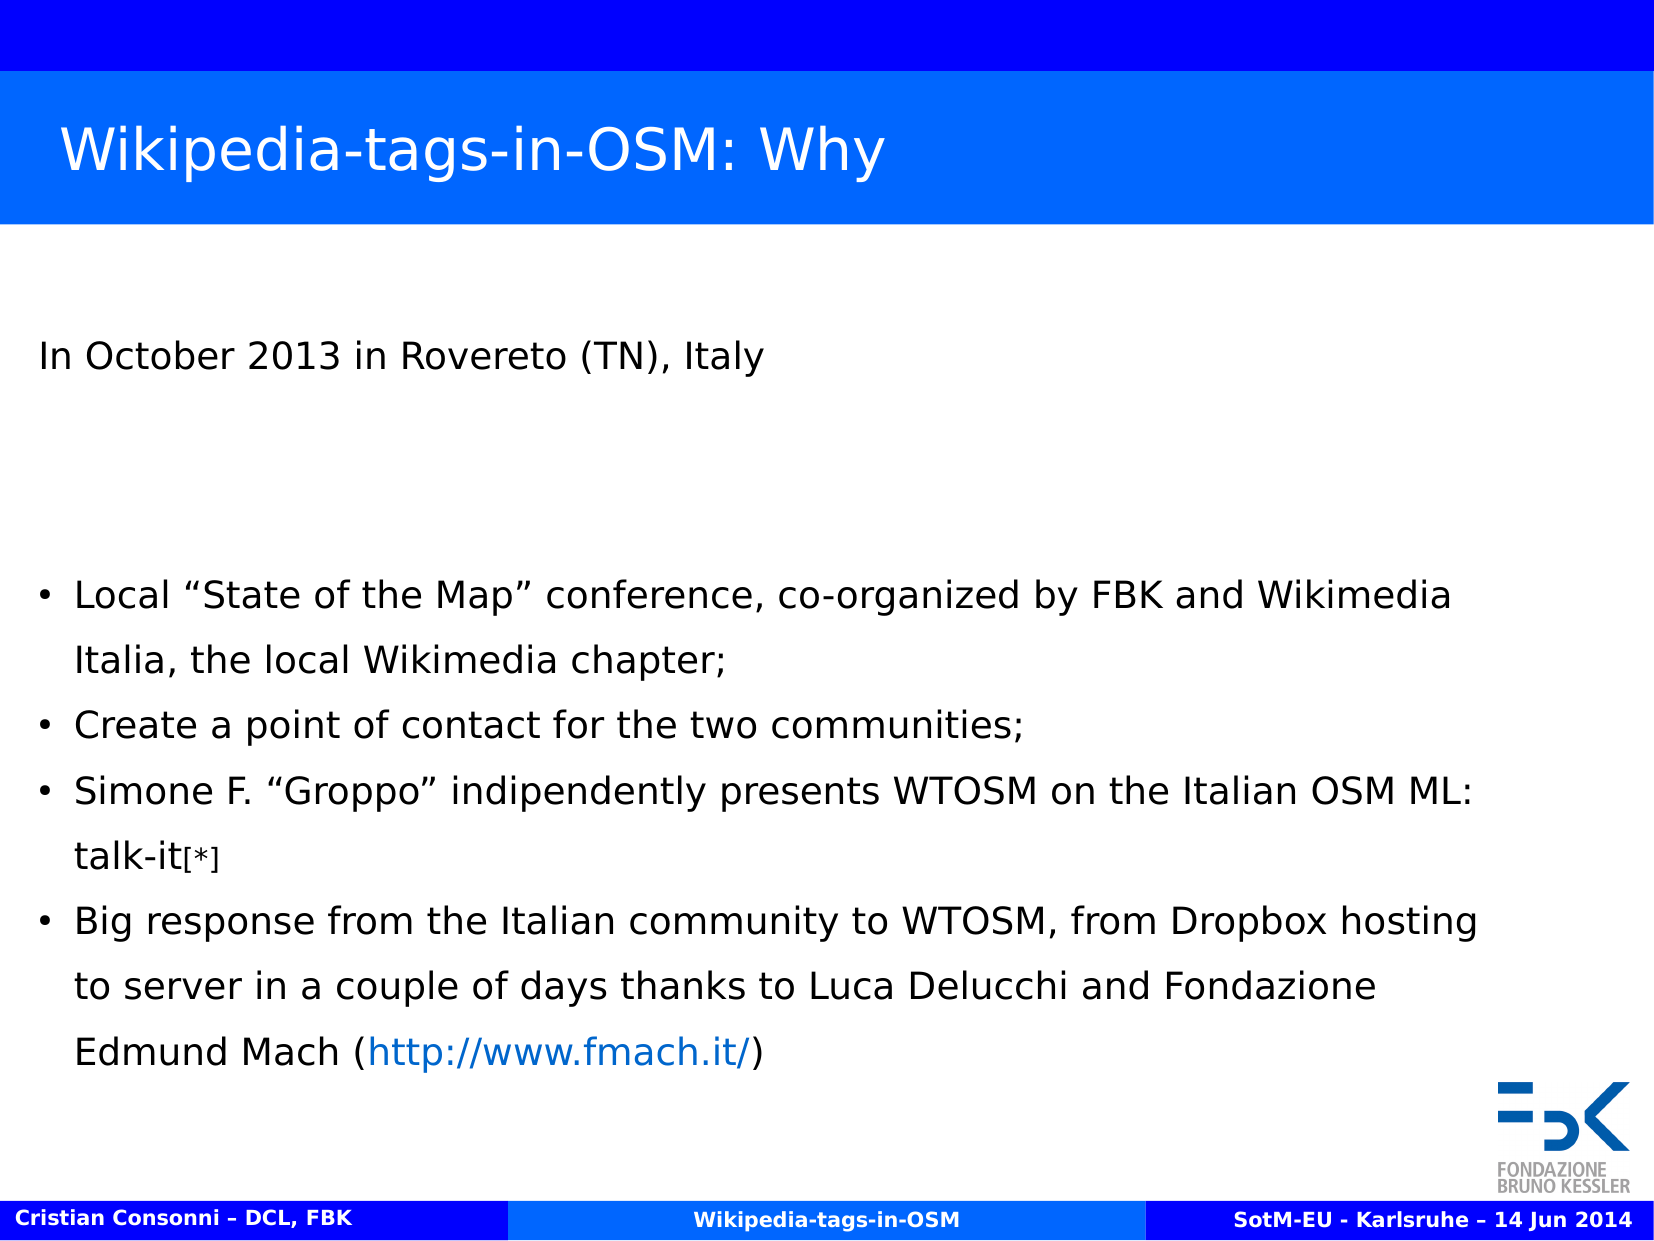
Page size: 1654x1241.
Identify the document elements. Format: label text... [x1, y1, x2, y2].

picture [1498, 1082, 1630, 1193]
title Wikipedia-tags-in-OSM: Why [59, 109, 1548, 193]
text_box In October 2013 in Rovereto (TN), Italy Local “State of the Map” conference, co-organized by FBK and Wikimedia Italia, the local Wikimedia chapter; Create a point of contact for the two communities; Simone F. “Groppo” indipendently presents WTOSM on the Italian OSM ML: talk-it[*] Big response from the Italian community to WTOSM, from Dropbox hosting to server in a couple of days thanks to Luca Delucchi and Fondazione Edmund Mach (http://www.fmach.it/) [23, 283, 1536, 1046]
